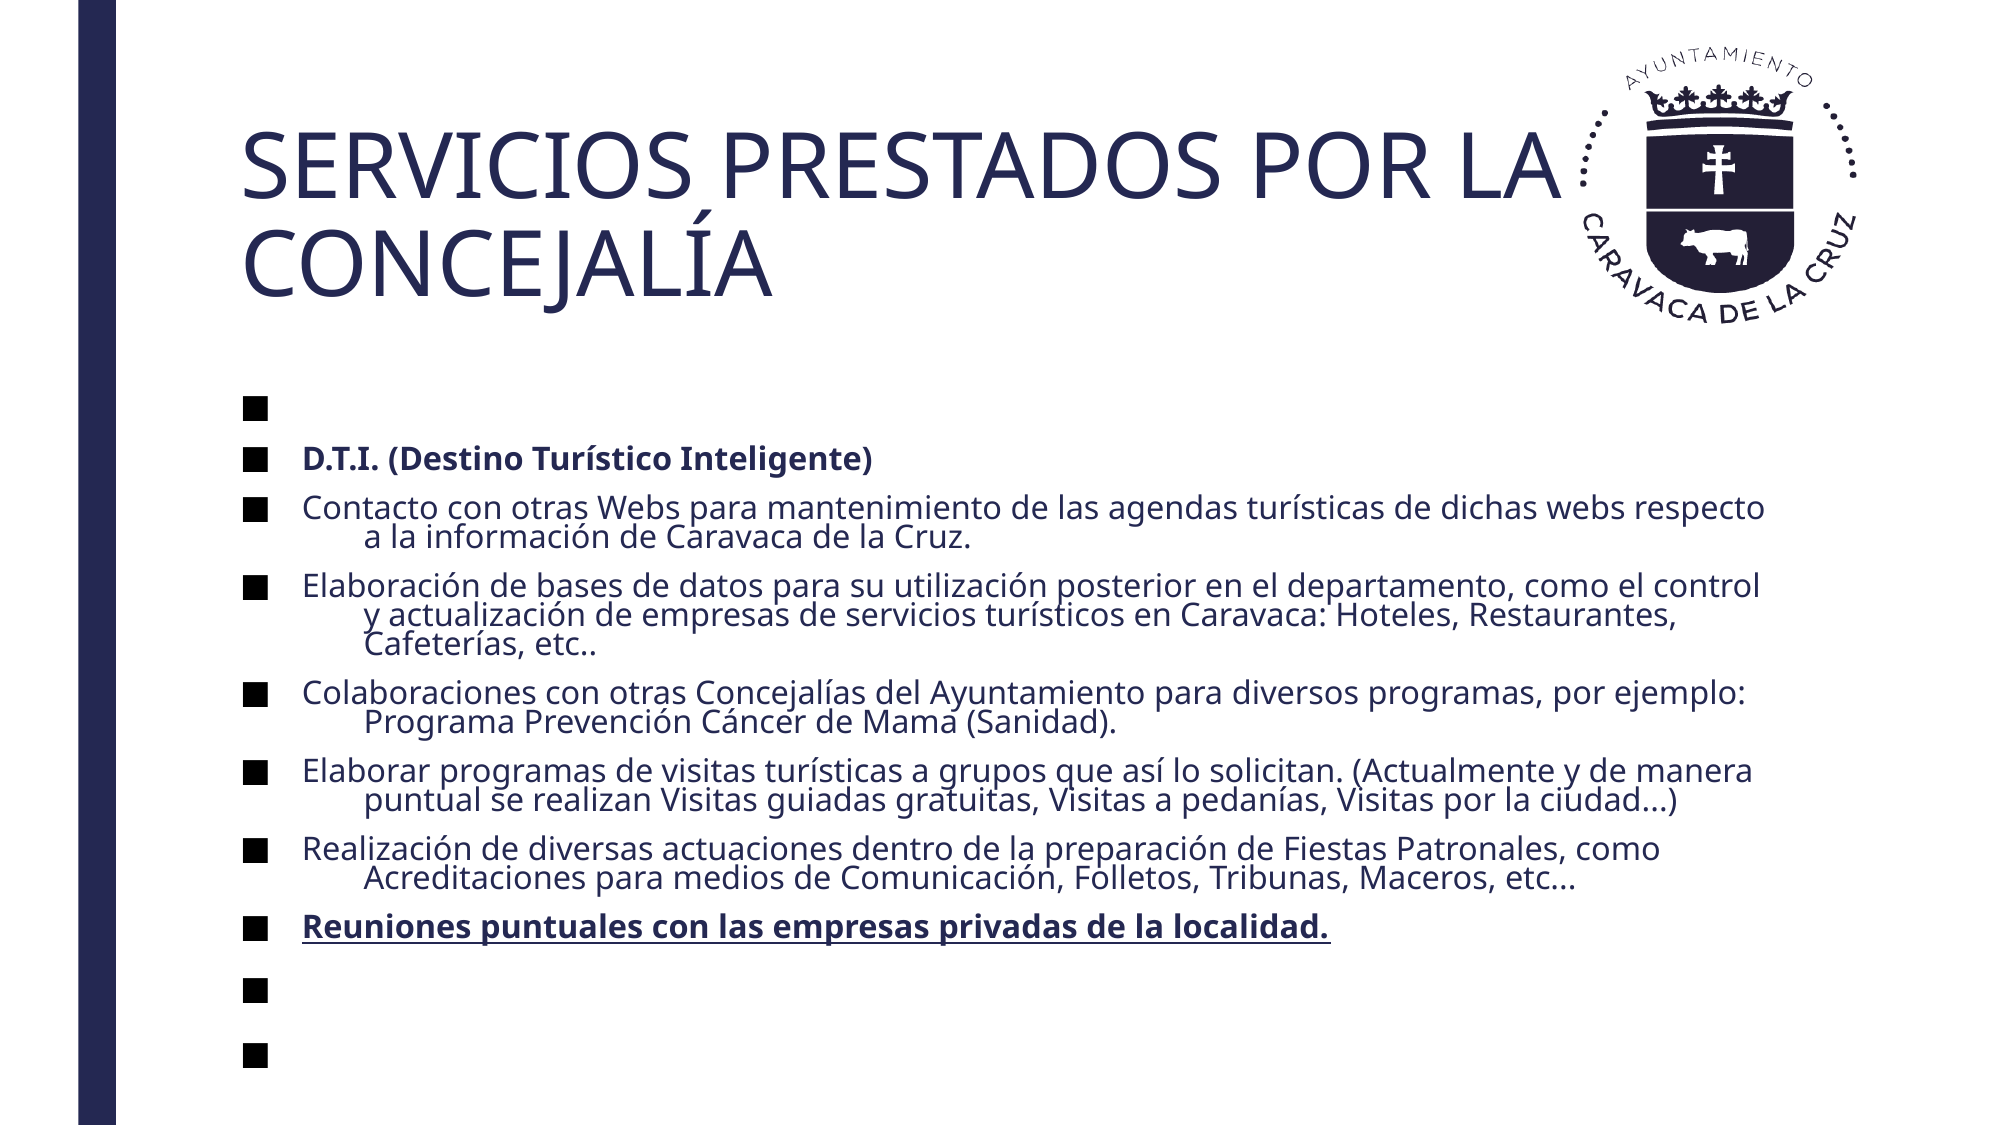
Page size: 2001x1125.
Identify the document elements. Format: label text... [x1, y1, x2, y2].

list D.T.I. (Destino Turístico Inteligente) Contacto con otras Webs para mantenimiento de las agendas turísticas de dichas webs respecto a la información de Caravaca de la Cruz. Elaboración de bases de datos para su utilización posterior en el departamento, como el control y actualización de empresas de servicios turísticos en Caravaca: Hoteles, Restaurantes, Cafeterías, etc.. Colaboraciones con otras Concejalías del Ayuntamiento para diversos programas, por ejemplo: Programa Prevención Cáncer de Mama (Sanidad). Elaborar programas de visitas turísticas a grupos que así lo solicitan. (Actualmente y de manera puntual se realizan Visitas guiadas gratuitas, Visitas a pedanías, Visitas por la ciudad...) Realización de diversas actuaciones dentro de la preparación de Fiestas Patronales, como Acreditaciones para medios de Comunicación, Folletos, Tribunas, Maceros, etc... Reuniones puntuales con las empresas privadas de la localidad. [225, 375, 1801, 963]
title SERVICIOS PRESTADOS POR LA CONCEJALÍA [225, 112, 1801, 357]
picture [1573, 44, 1864, 331]
